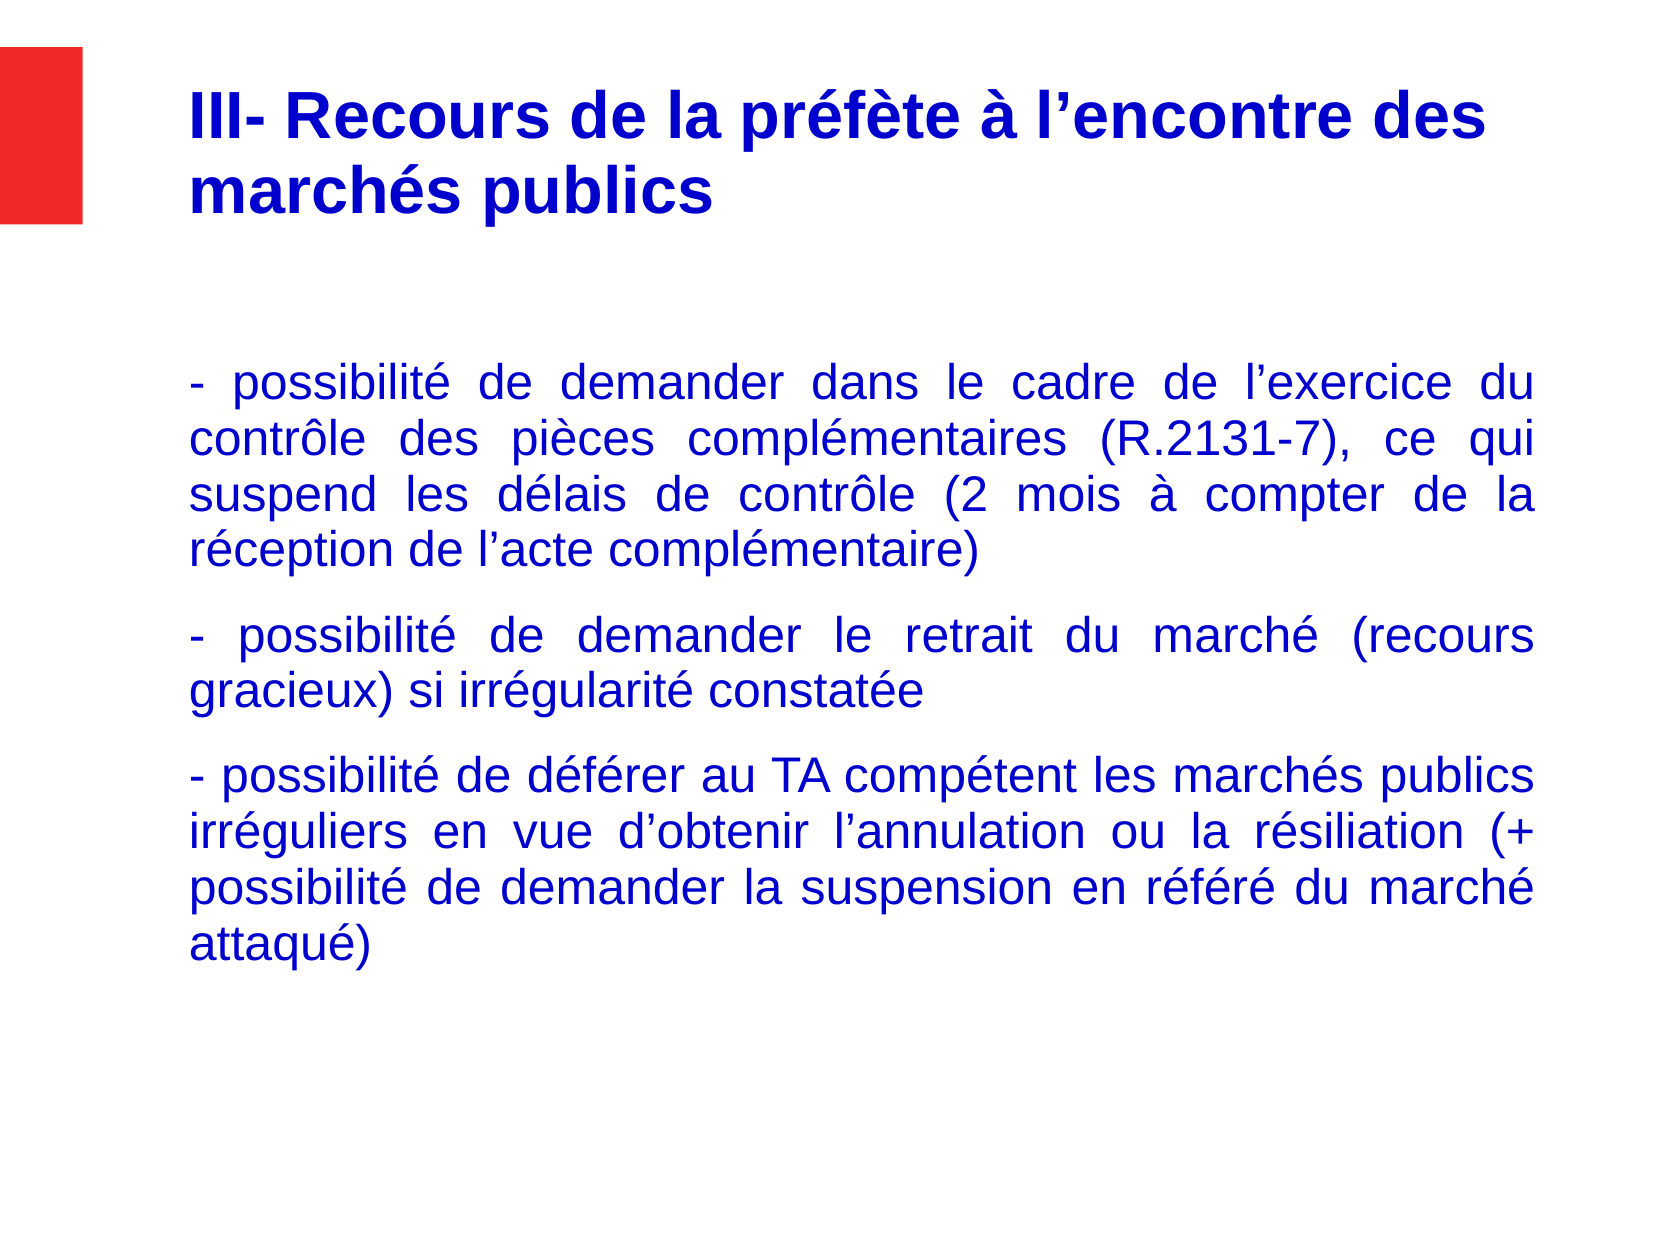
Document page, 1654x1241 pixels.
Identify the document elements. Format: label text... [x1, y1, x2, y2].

title III- Recours de la préfète à l’encontre des marchés publics [118, 49, 1571, 257]
list - possibilité de demander dans le cadre de l’exercice du contrôle des pièces complémentaires (R.2131-7), ce qui suspend les délais de contrôle (2 mois à compter de la réception de l’acte complémentaire) - possibilité de demander le retrait du marché (recours gracieux) si irrégularité constatée - possibilité de déférer au TA compétent les marchés publics irréguliers en vue d’obtenir l’annulation ou la résiliation (+ possibilité de demander la suspension en référé du marché attaqué) [118, 354, 1536, 1074]
